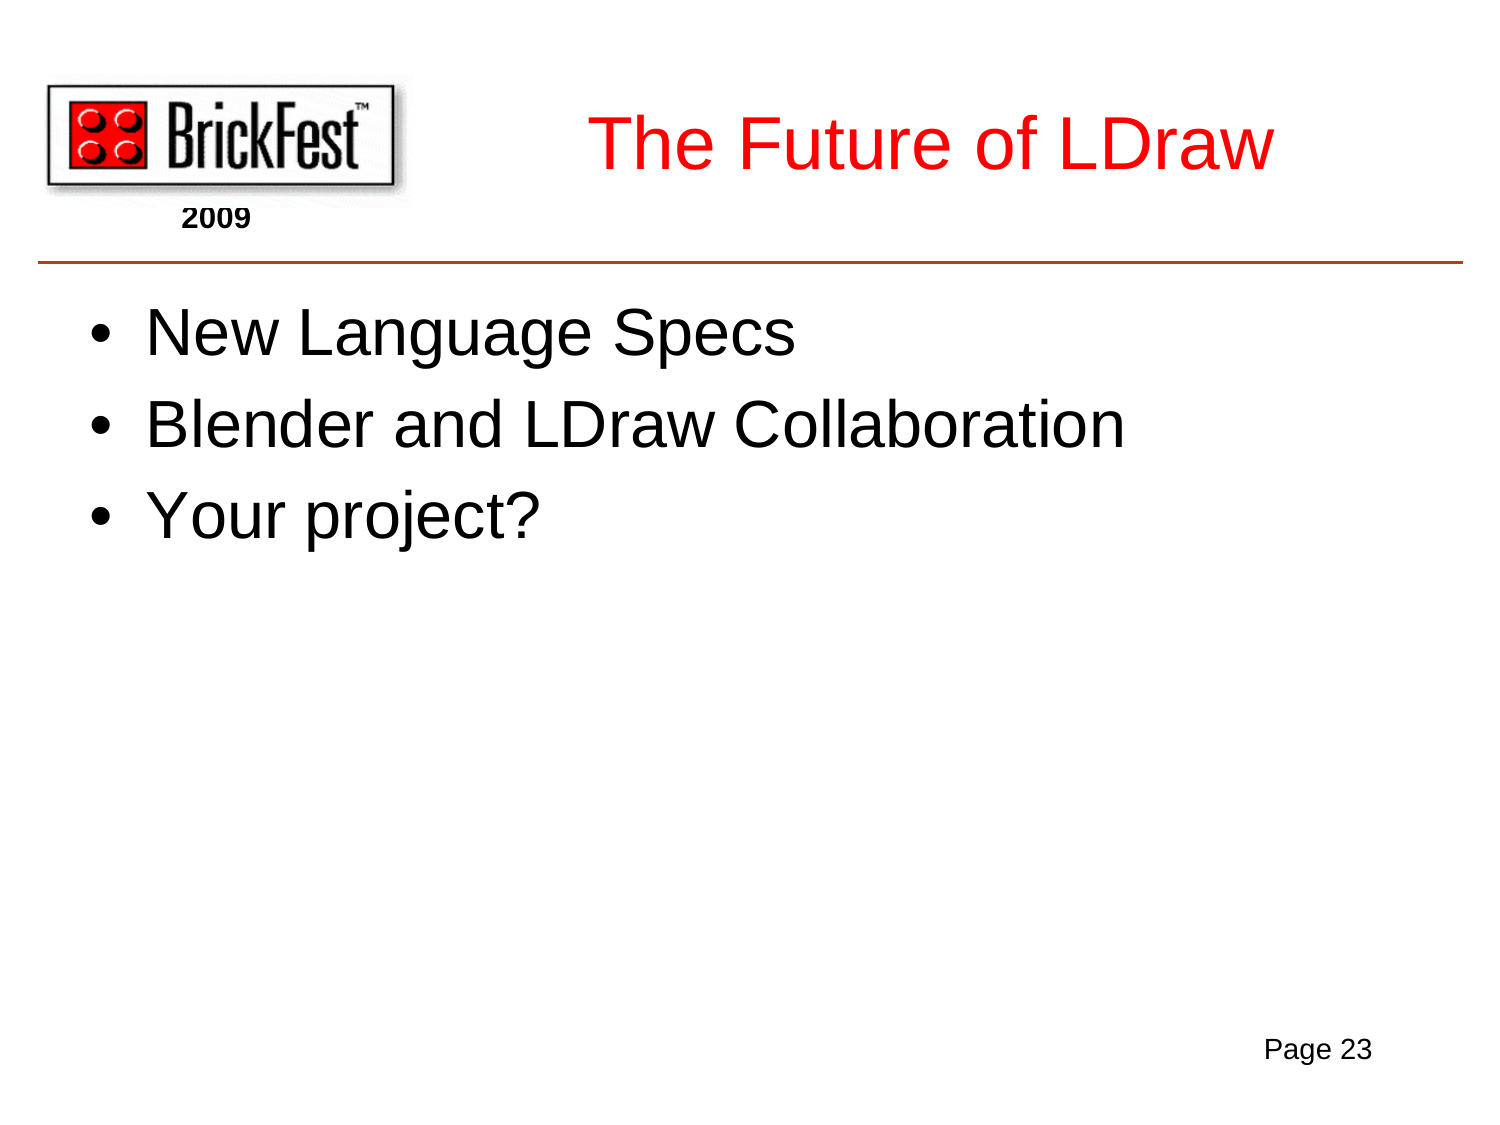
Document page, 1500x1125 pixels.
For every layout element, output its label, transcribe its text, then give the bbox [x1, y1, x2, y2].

list New Language Specs Blender and LDraw Collaboration Your project? [74, 287, 1450, 1000]
picture [35, 74, 412, 208]
title The Future of LDraw [412, 49, 1450, 238]
